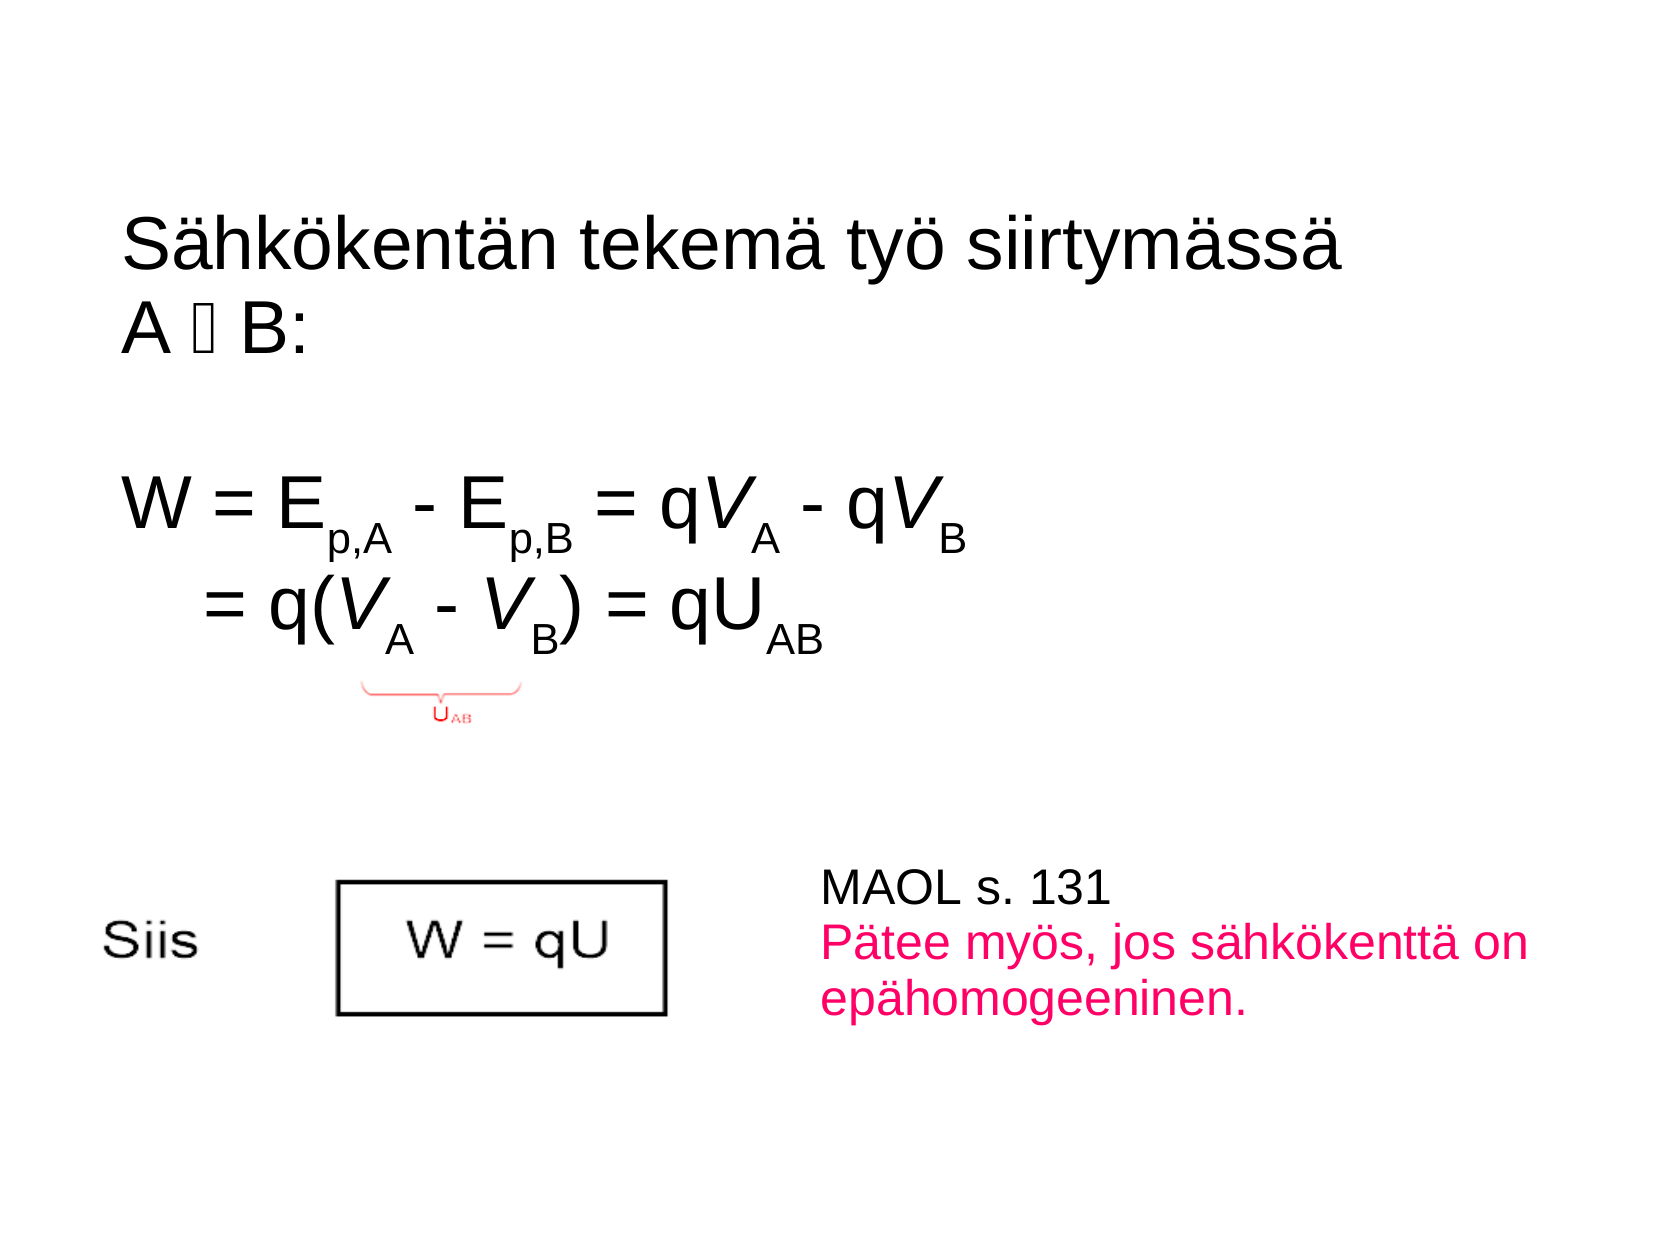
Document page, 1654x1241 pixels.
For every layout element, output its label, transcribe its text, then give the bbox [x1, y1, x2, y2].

text_box MAOL s. 131 Pätee myös, jos sähkökenttä on epähomogeeninen. [805, 848, 1583, 1087]
picture [70, 826, 692, 1028]
picture [338, 654, 544, 745]
text_box Sähkökentän tekemä työ siirtymässä A  B: W = Ep,A - Ep,B = qVA - qVB = q(VA - VB) = qUAB [106, 190, 1371, 709]
